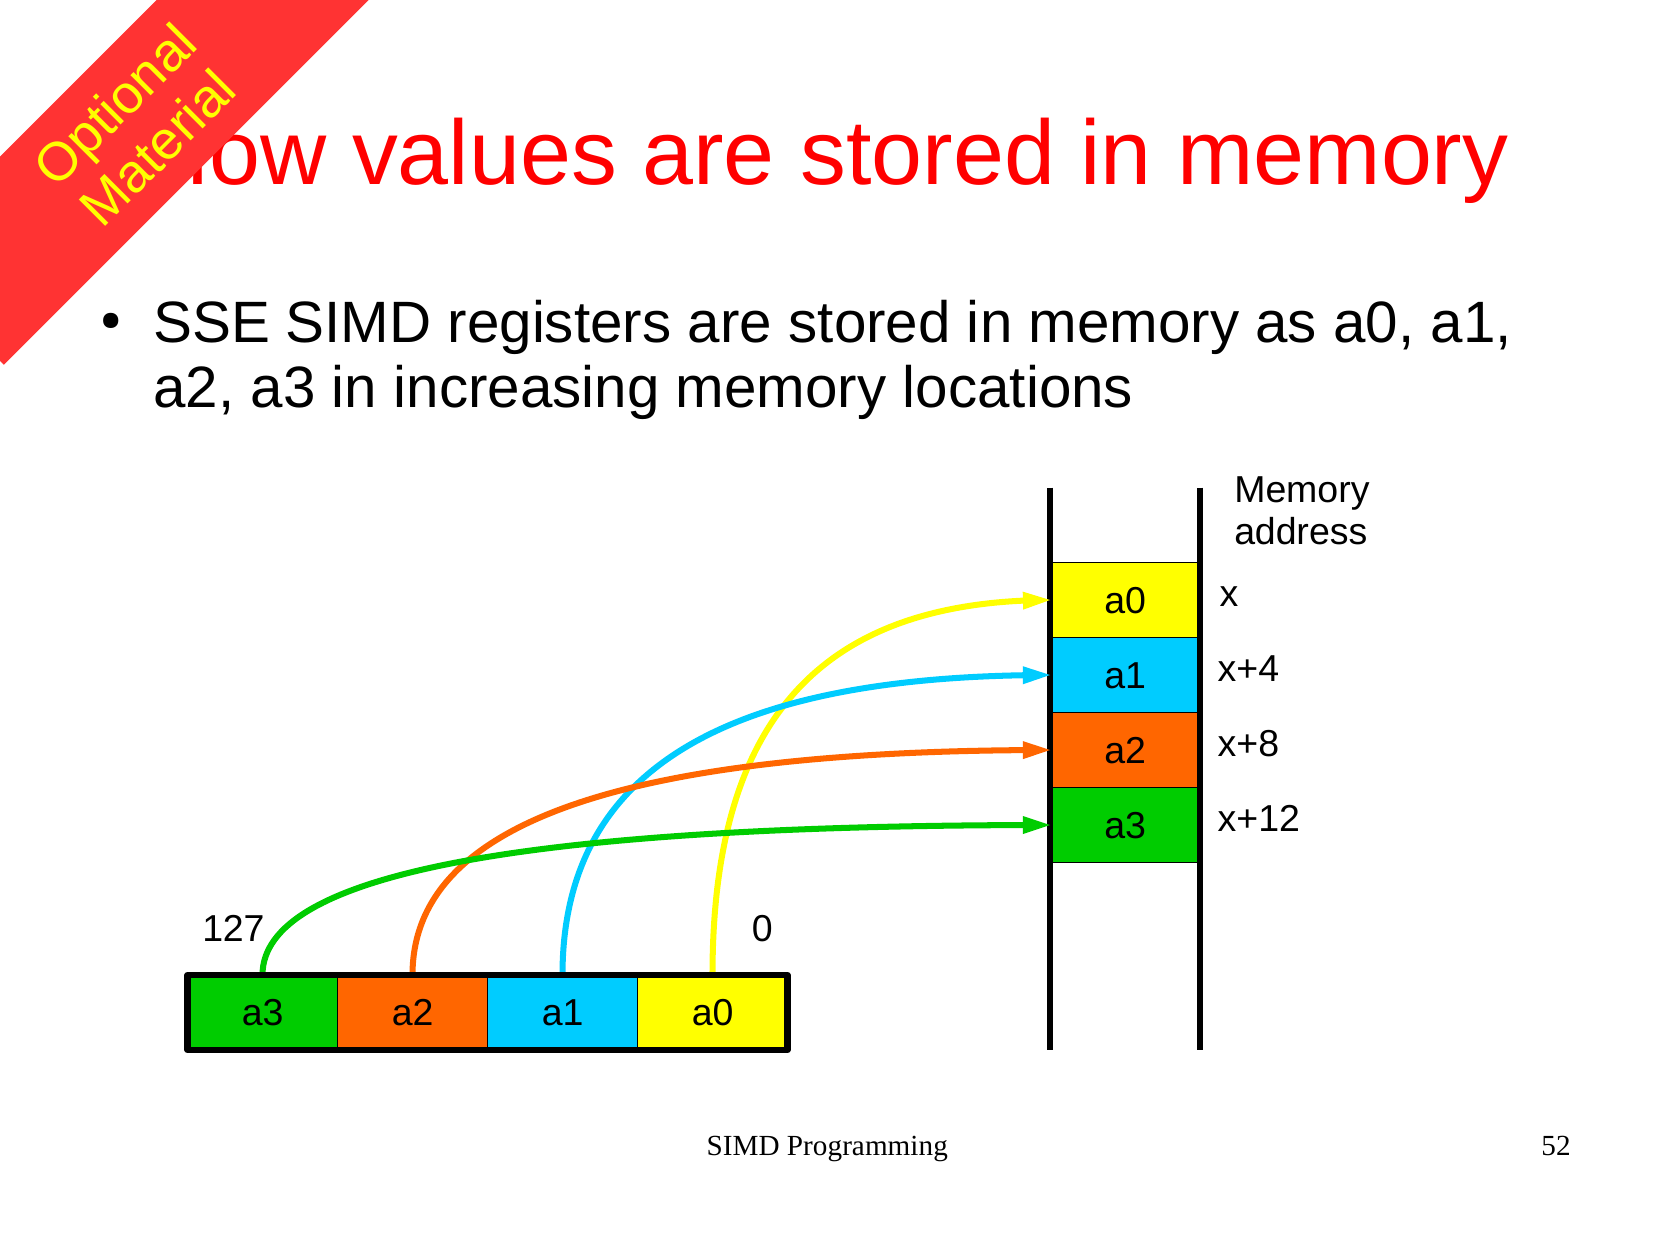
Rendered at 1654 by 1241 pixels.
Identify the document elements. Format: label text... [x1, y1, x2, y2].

title How values are stored in memory [113, 49, 1571, 257]
text_box a0 [637, 978, 784, 1047]
text_box 0 [737, 900, 788, 957]
text_box a1 [487, 978, 637, 1047]
text_box 127 [187, 900, 280, 957]
text_box a1 [1053, 637, 1197, 712]
text_box x [1203, 562, 1257, 626]
text_box a3 [191, 978, 337, 1047]
text_box 127 [270, 939, 280, 957]
text_box Memory address [1216, 457, 1388, 563]
text_box x+4 [1203, 637, 1298, 701]
text_box a3 [1053, 787, 1197, 863]
list SSE SIMD registers are stored in memory as a0, a1, a2, a3 in increasing memory locations [82, 290, 1571, 1109]
text_box Optional Material [0, 0, 369, 365]
text_box x+8 [1203, 712, 1298, 776]
text_box a0 [1053, 562, 1197, 637]
text_box a2 [1053, 712, 1197, 787]
text_box a2 [337, 978, 487, 1047]
text_box x+12 [1203, 787, 1318, 851]
